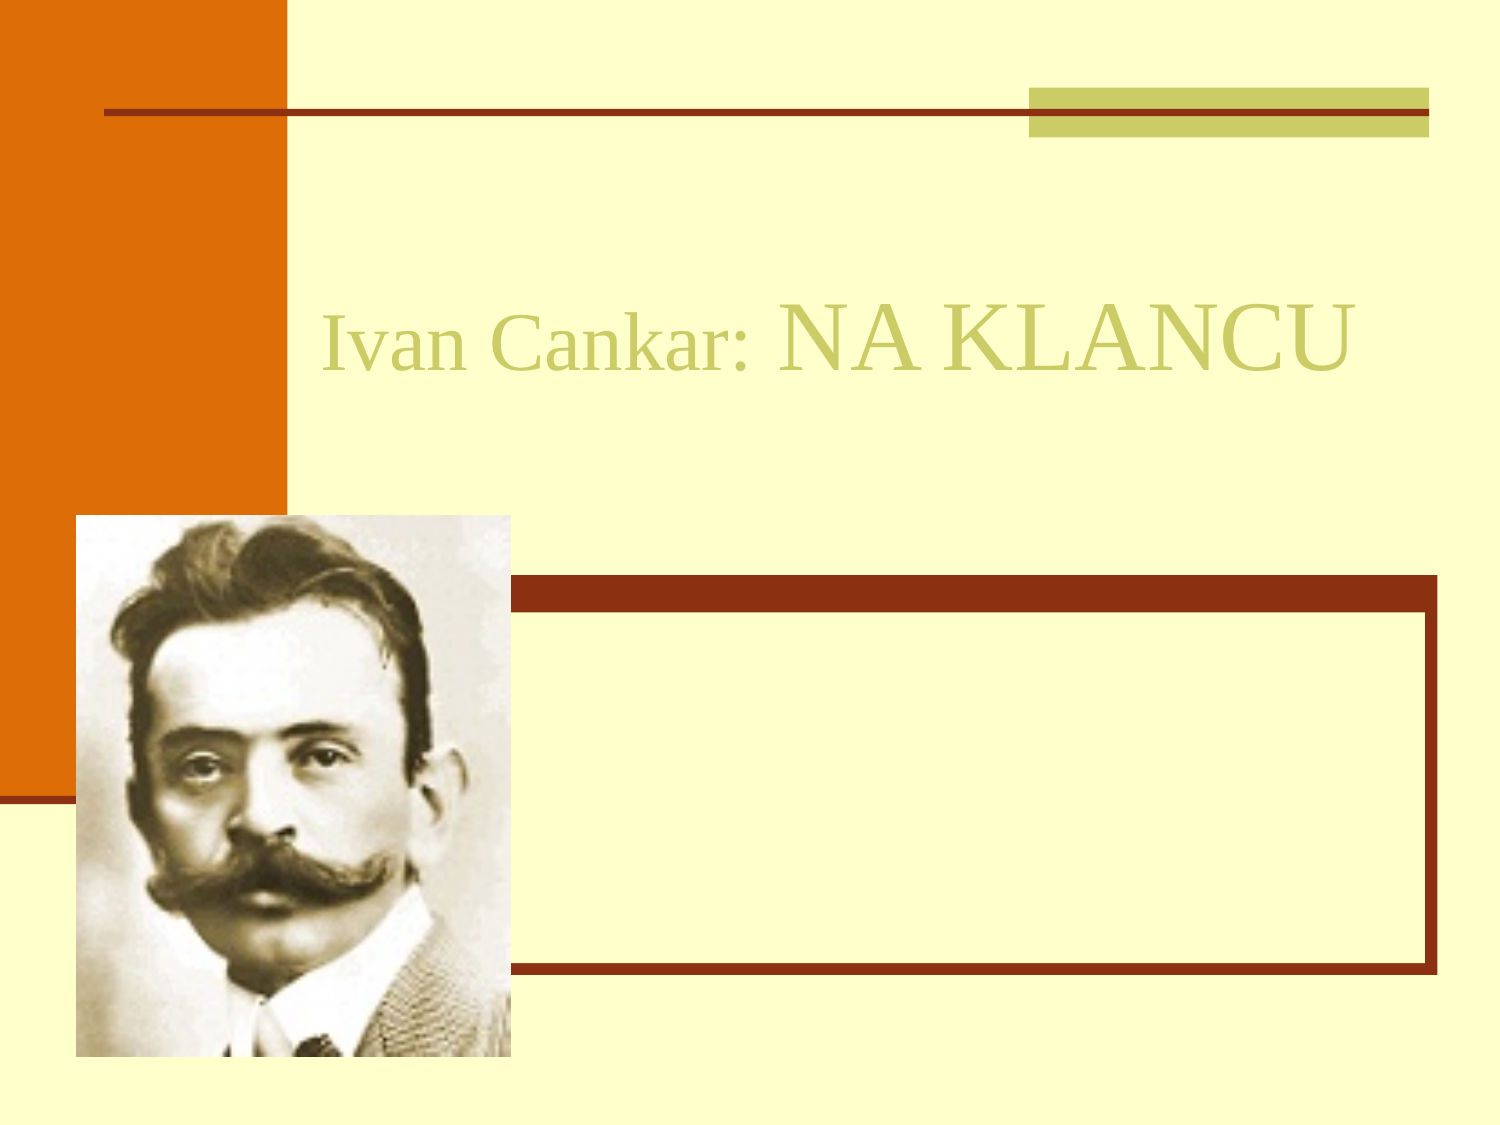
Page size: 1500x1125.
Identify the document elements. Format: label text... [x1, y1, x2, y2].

title Ivan Cankar: NA KLANCU [305, 148, 1500, 512]
picture [76, 515, 511, 1057]
